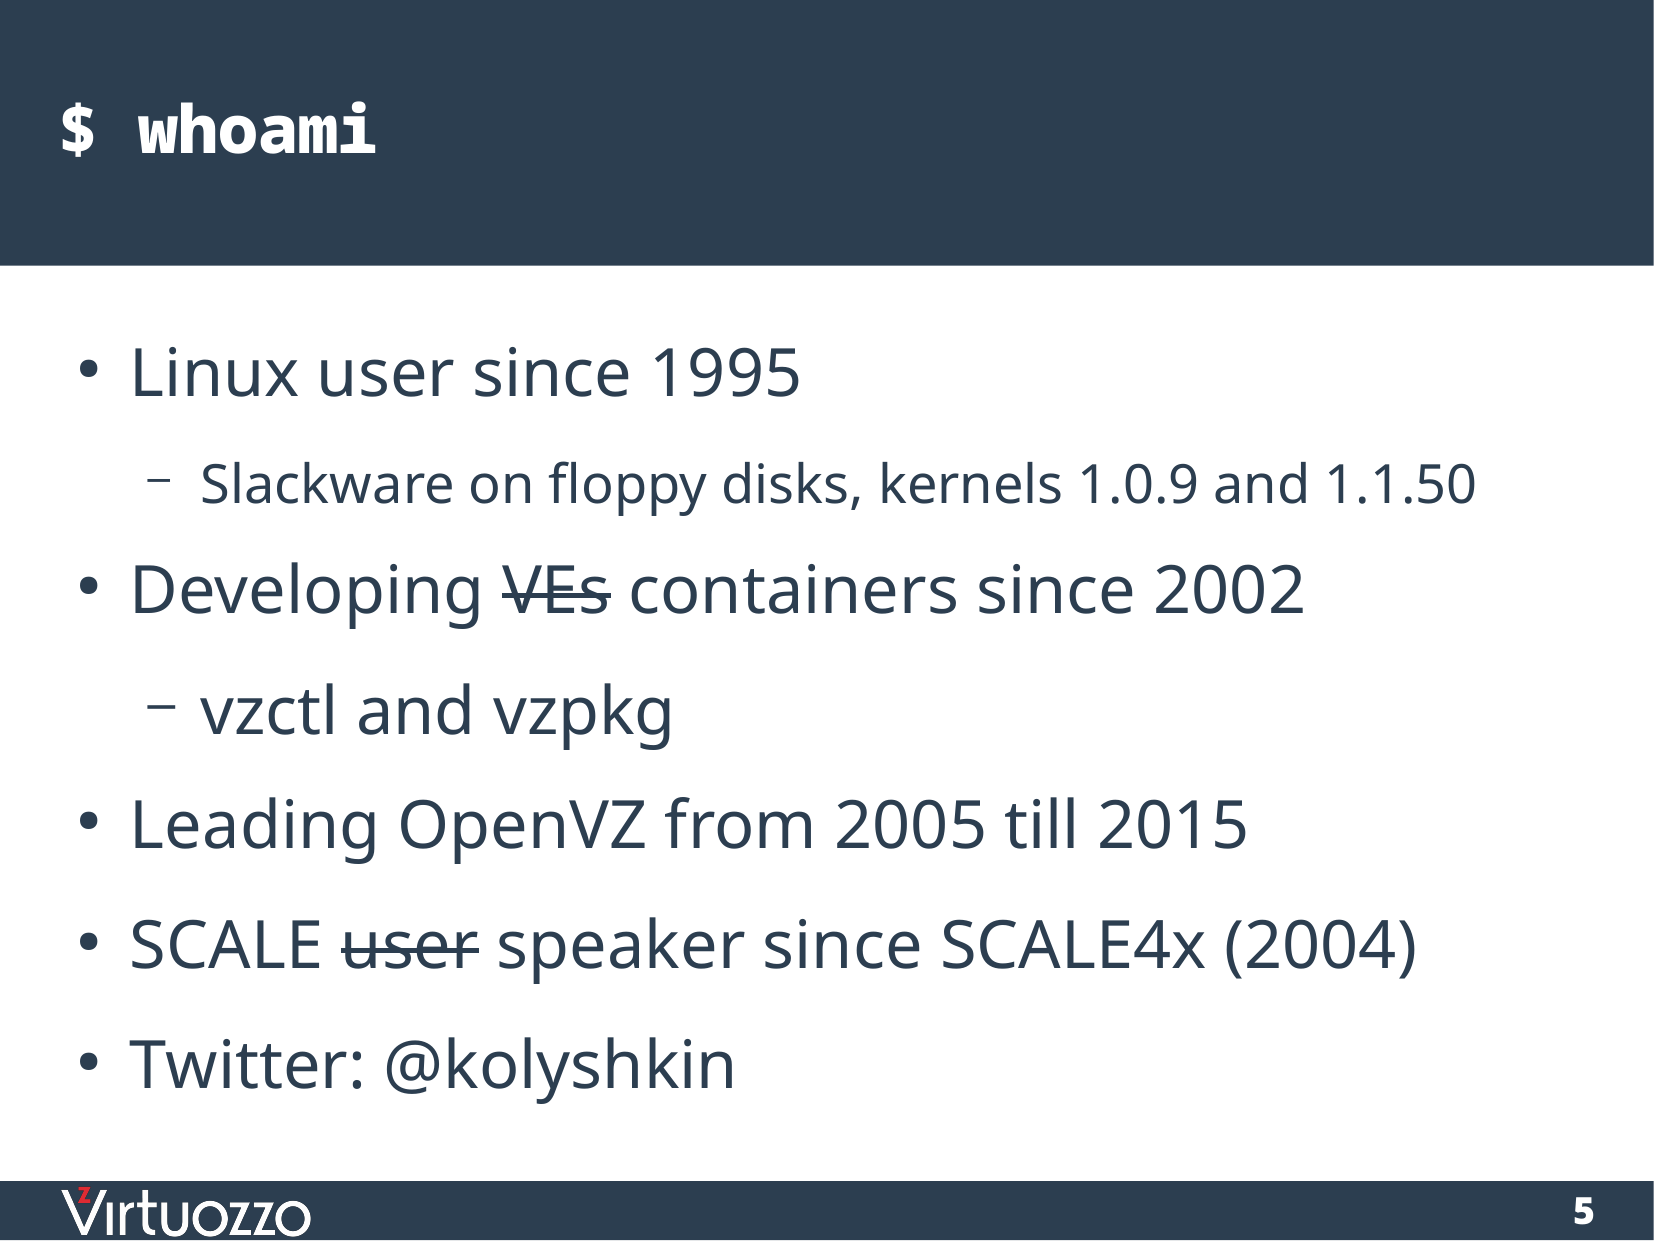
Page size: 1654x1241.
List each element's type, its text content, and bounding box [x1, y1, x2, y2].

picture [47, 1171, 325, 1241]
list Linux user since 1995 Slackware on floppy disks, kernels 1.0.9 and 1.1.50 Developing VEs containers since 2002 vzctl and vzpkg Leading OpenVZ from 2005 till 2015 SCALE user speaker since SCALE4x (2004) Twitter: @kolyshkin [59, 324, 1595, 1152]
title $ whoami [59, 49, 1595, 207]
